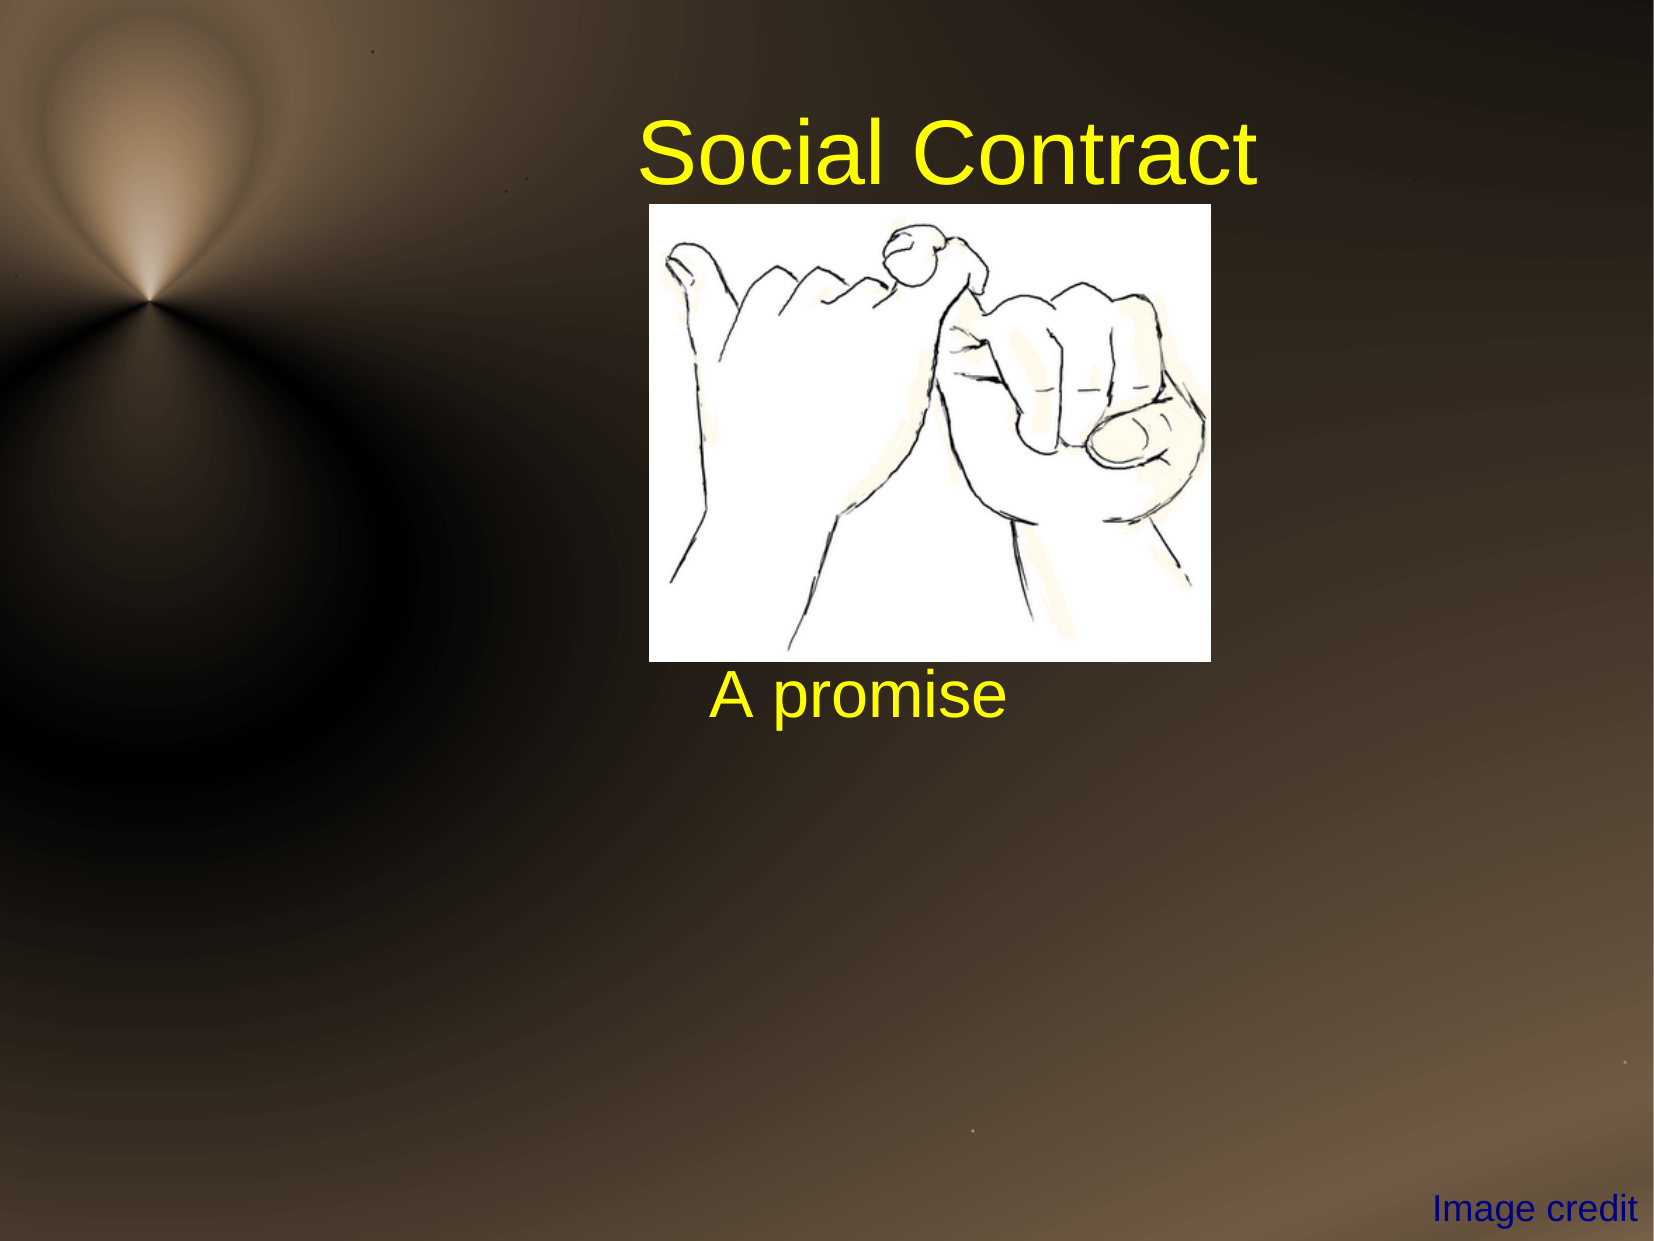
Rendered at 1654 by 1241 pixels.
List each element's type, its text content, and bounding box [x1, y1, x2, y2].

text_box Image credit [1417, 1180, 1654, 1237]
subtitle A promise [147, 361, 1571, 1102]
title Social Contract [324, 56, 1571, 250]
picture [0, 0, 1654, 1241]
